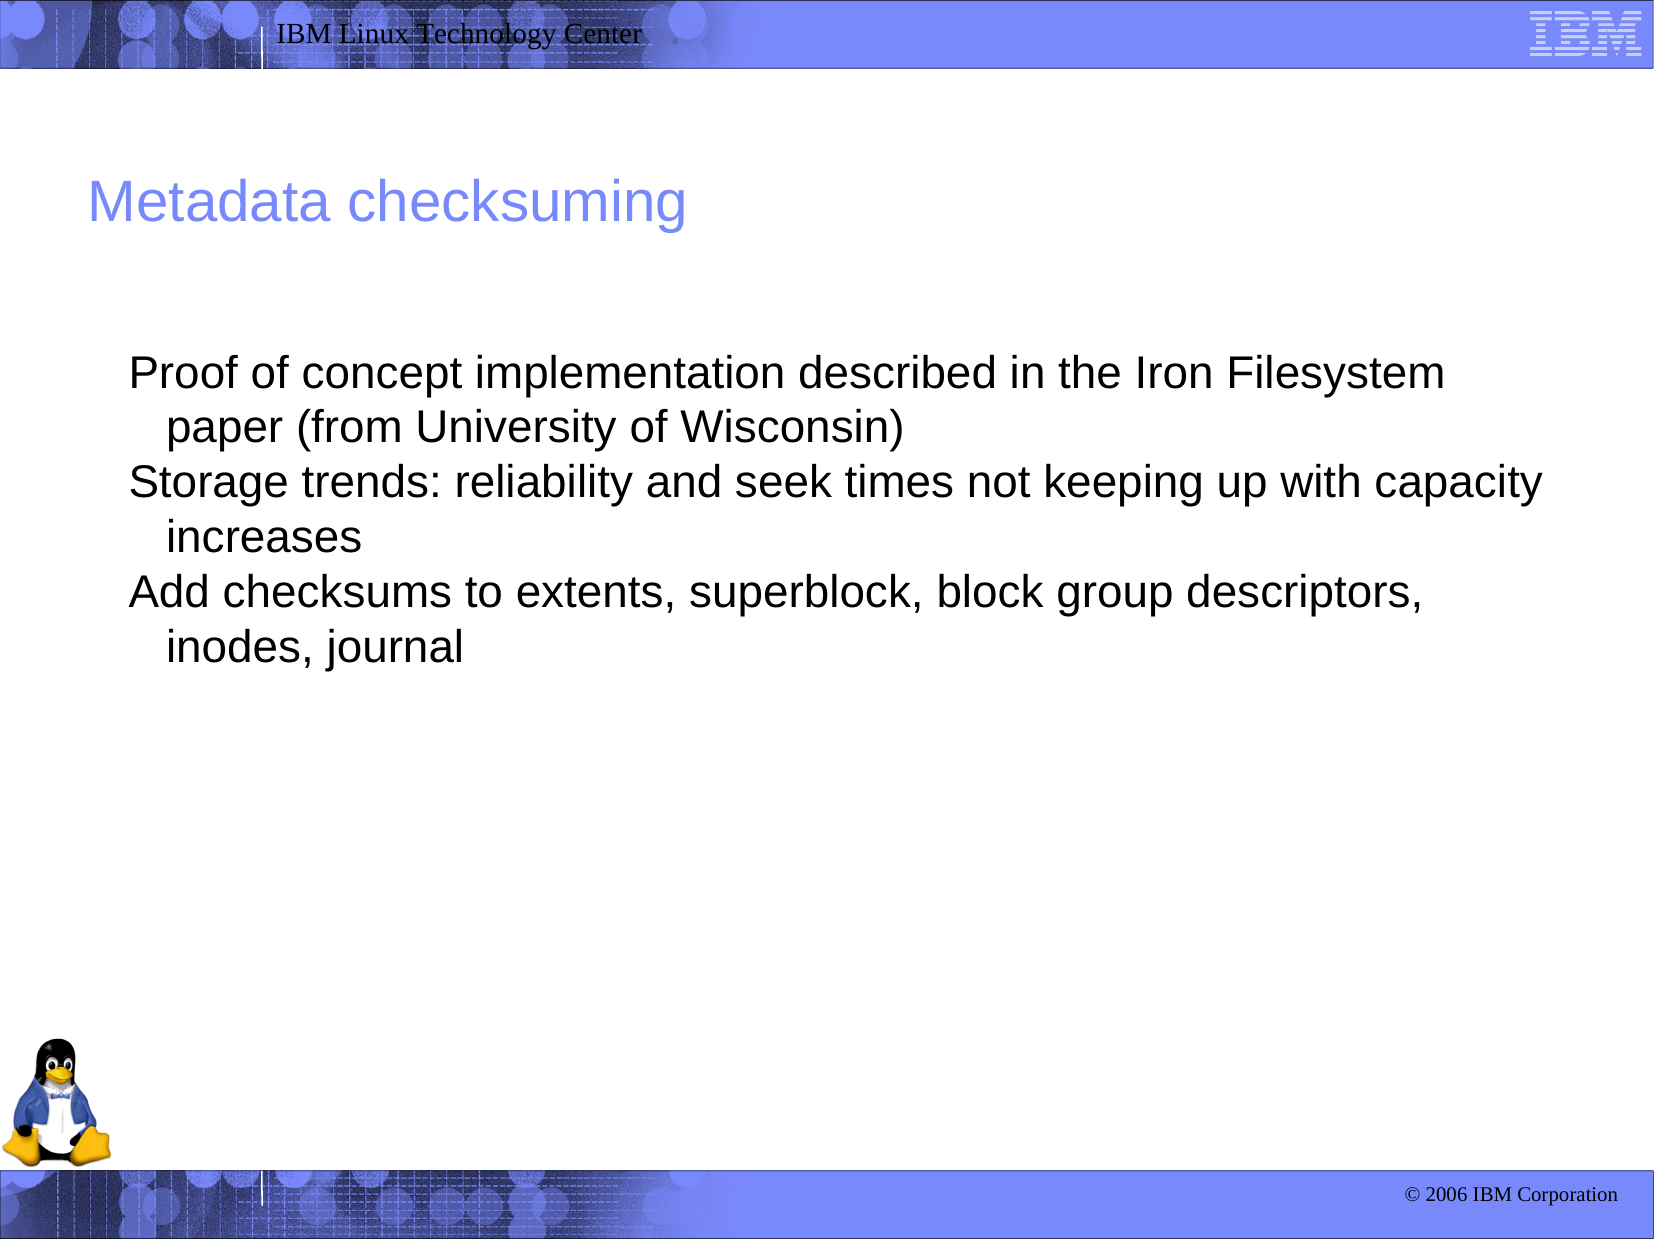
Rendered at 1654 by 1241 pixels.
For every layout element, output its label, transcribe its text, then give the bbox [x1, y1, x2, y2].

picture [1, 1172, 1653, 1238]
picture [1, 1, 1652, 67]
title Metadata checksuming [87, 157, 1520, 248]
list Proof of concept implementation described in the Iron Filesystem paper (from University of Wisconsin) Storage trends: reliability and seek times not keeping up with capacity increases Add checksums to extents, superblock, block group descriptors, inodes, journal [128, 343, 1571, 1049]
picture [0, 1036, 113, 1169]
